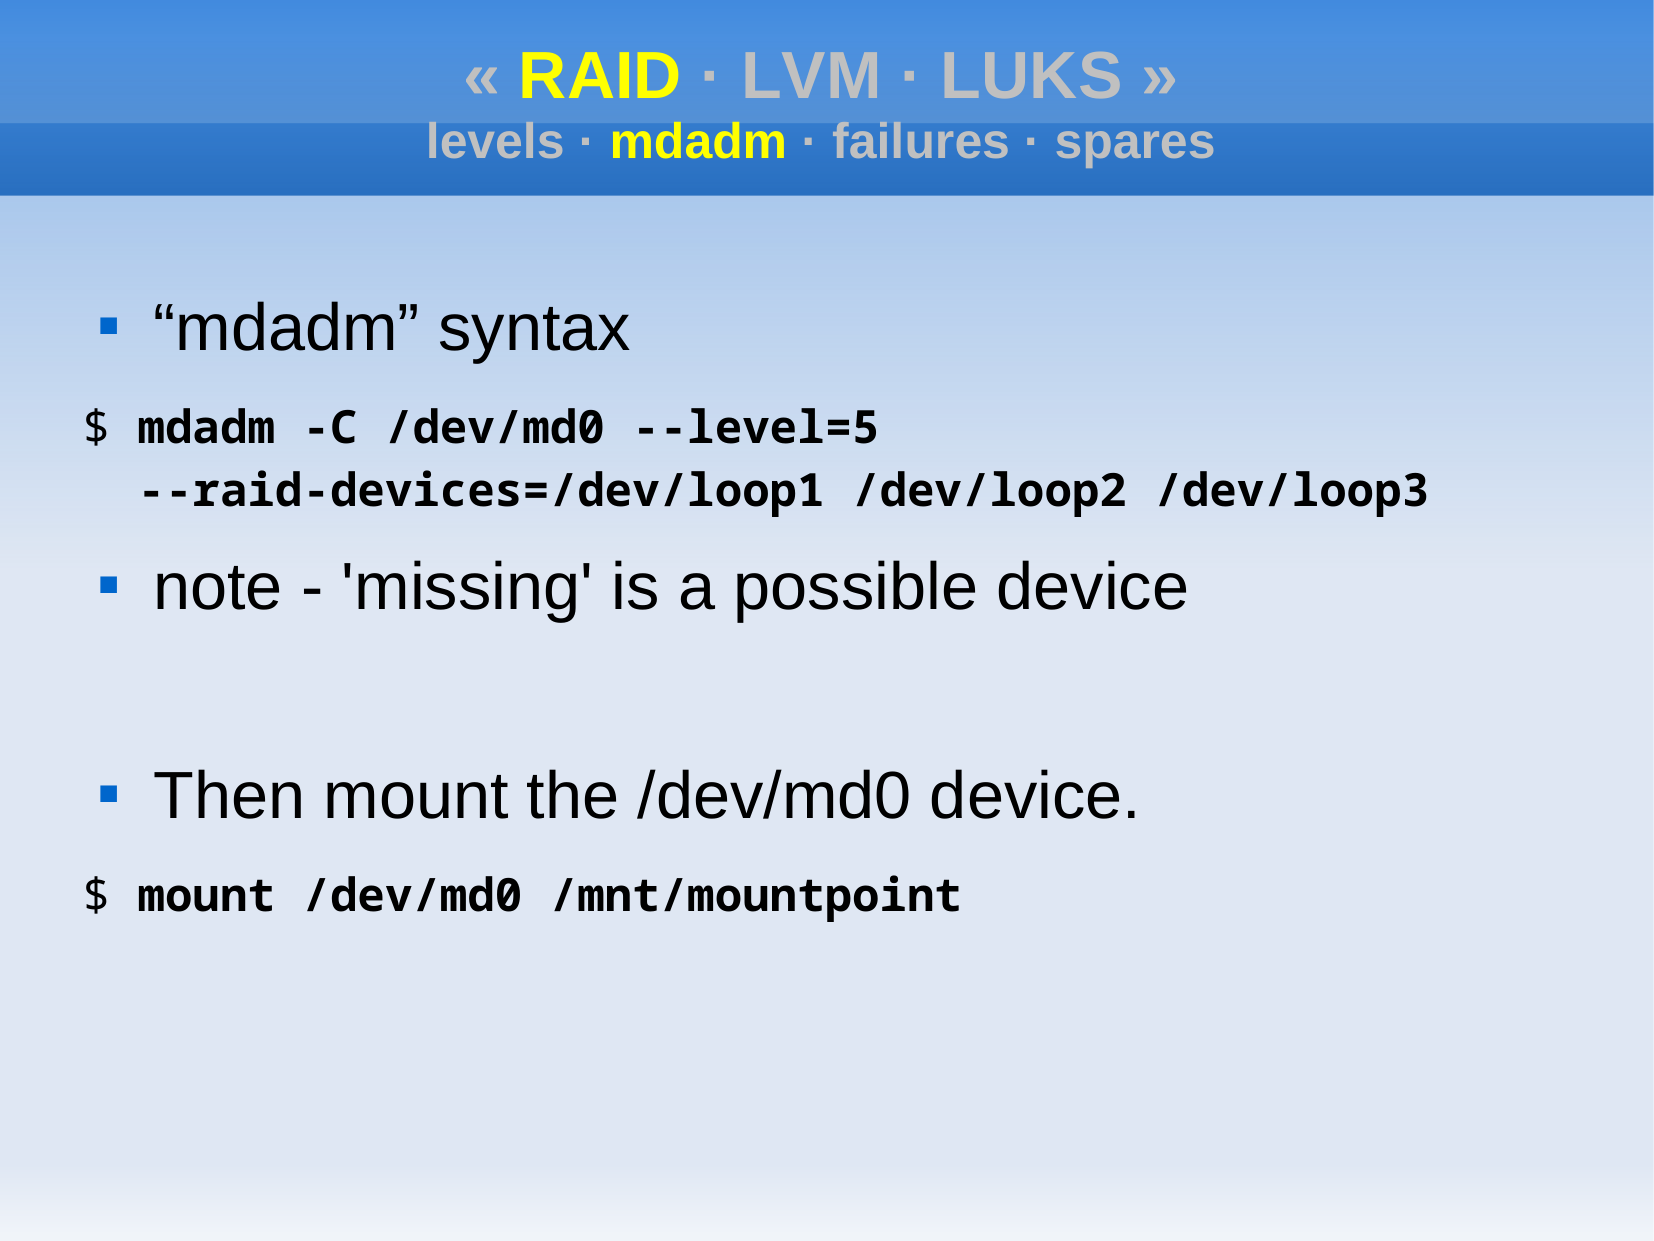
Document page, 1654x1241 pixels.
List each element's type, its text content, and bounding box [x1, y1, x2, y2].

picture [0, 0, 1654, 1241]
list “mdadm” syntax $ mdadm -C /dev/md0 --level=5 --raid-devices=/dev/loop1 /dev/loop2 /dev/loop3 note - 'missing' is a possible device Then mount the /dev/md0 device. $ mount /dev/md0 /mnt/mountpoint [82, 290, 1571, 1109]
title « RAID · LVM · LUKS » levels · mdadm · failures · spares [76, 0, 1565, 208]
